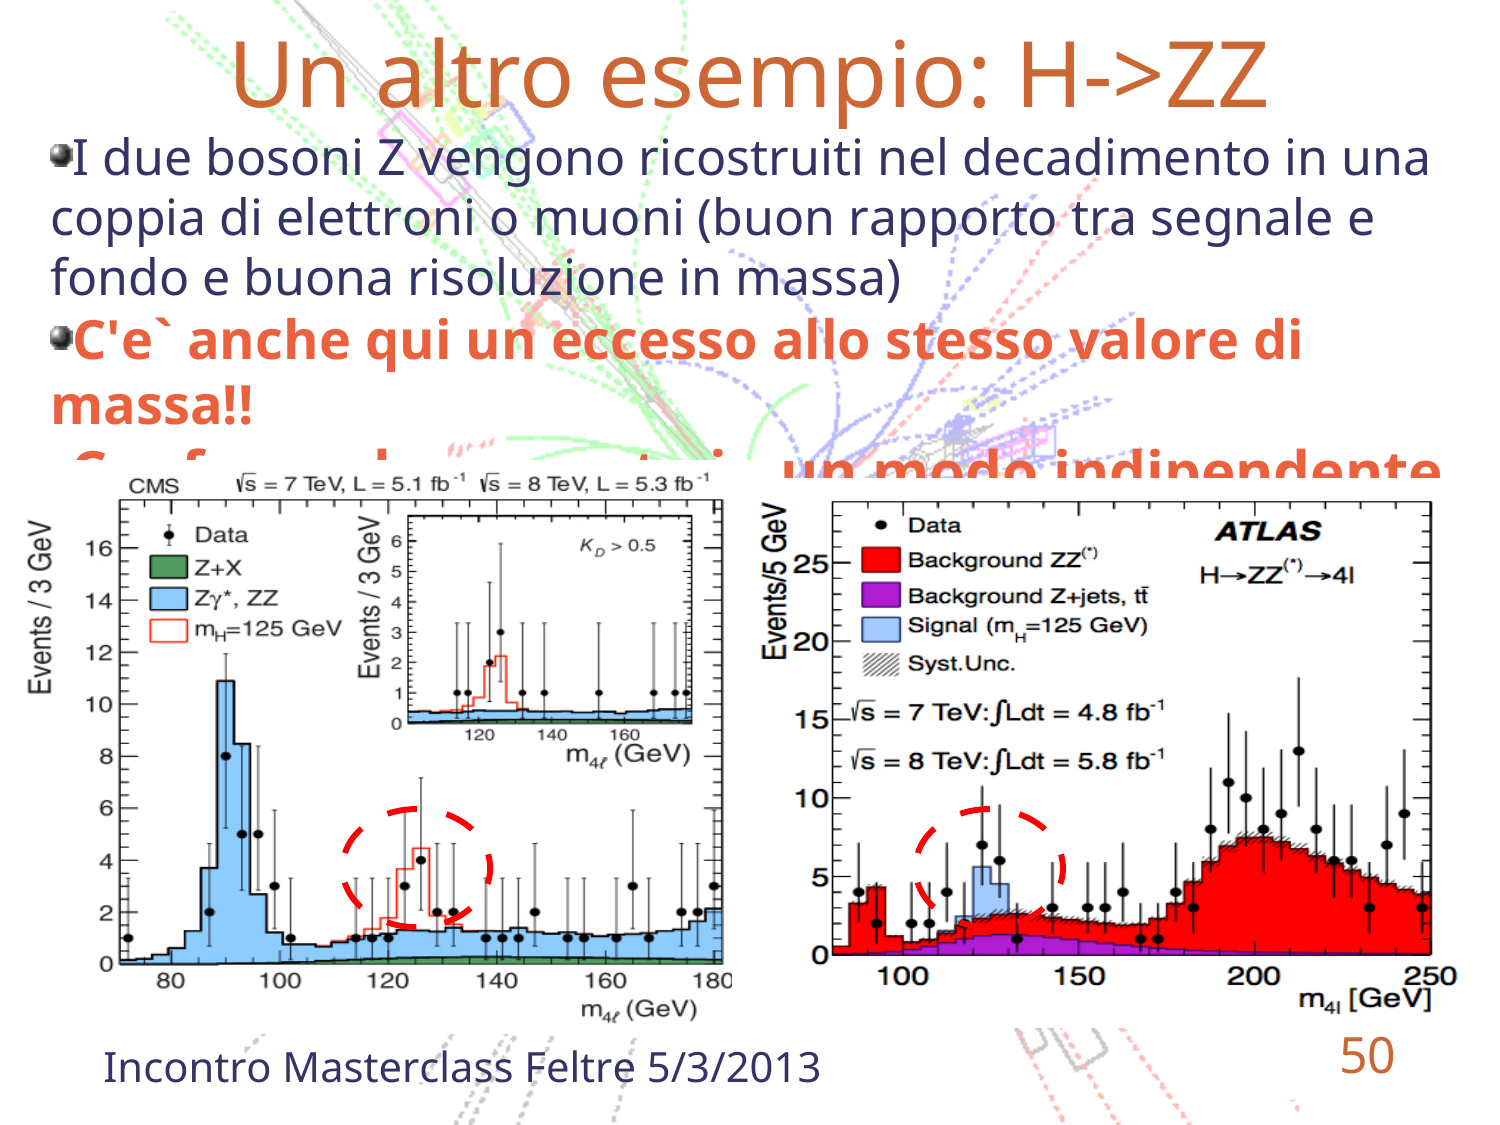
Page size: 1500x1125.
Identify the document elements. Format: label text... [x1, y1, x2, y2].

text_box I due bosoni Z vengono ricostruiti nel decadimento in una coppia di elettroni o muoni (buon rapporto tra segnale e fondo e buona risoluzione in massa) C'e` anche qui un eccesso allo stesso valore di massa!! Conferma la scoperta in un modo indipendente [35, 118, 1483, 448]
picture [0, 0, 1500, 1125]
title Un altro esempio: H->ZZ [37, 3, 1463, 118]
